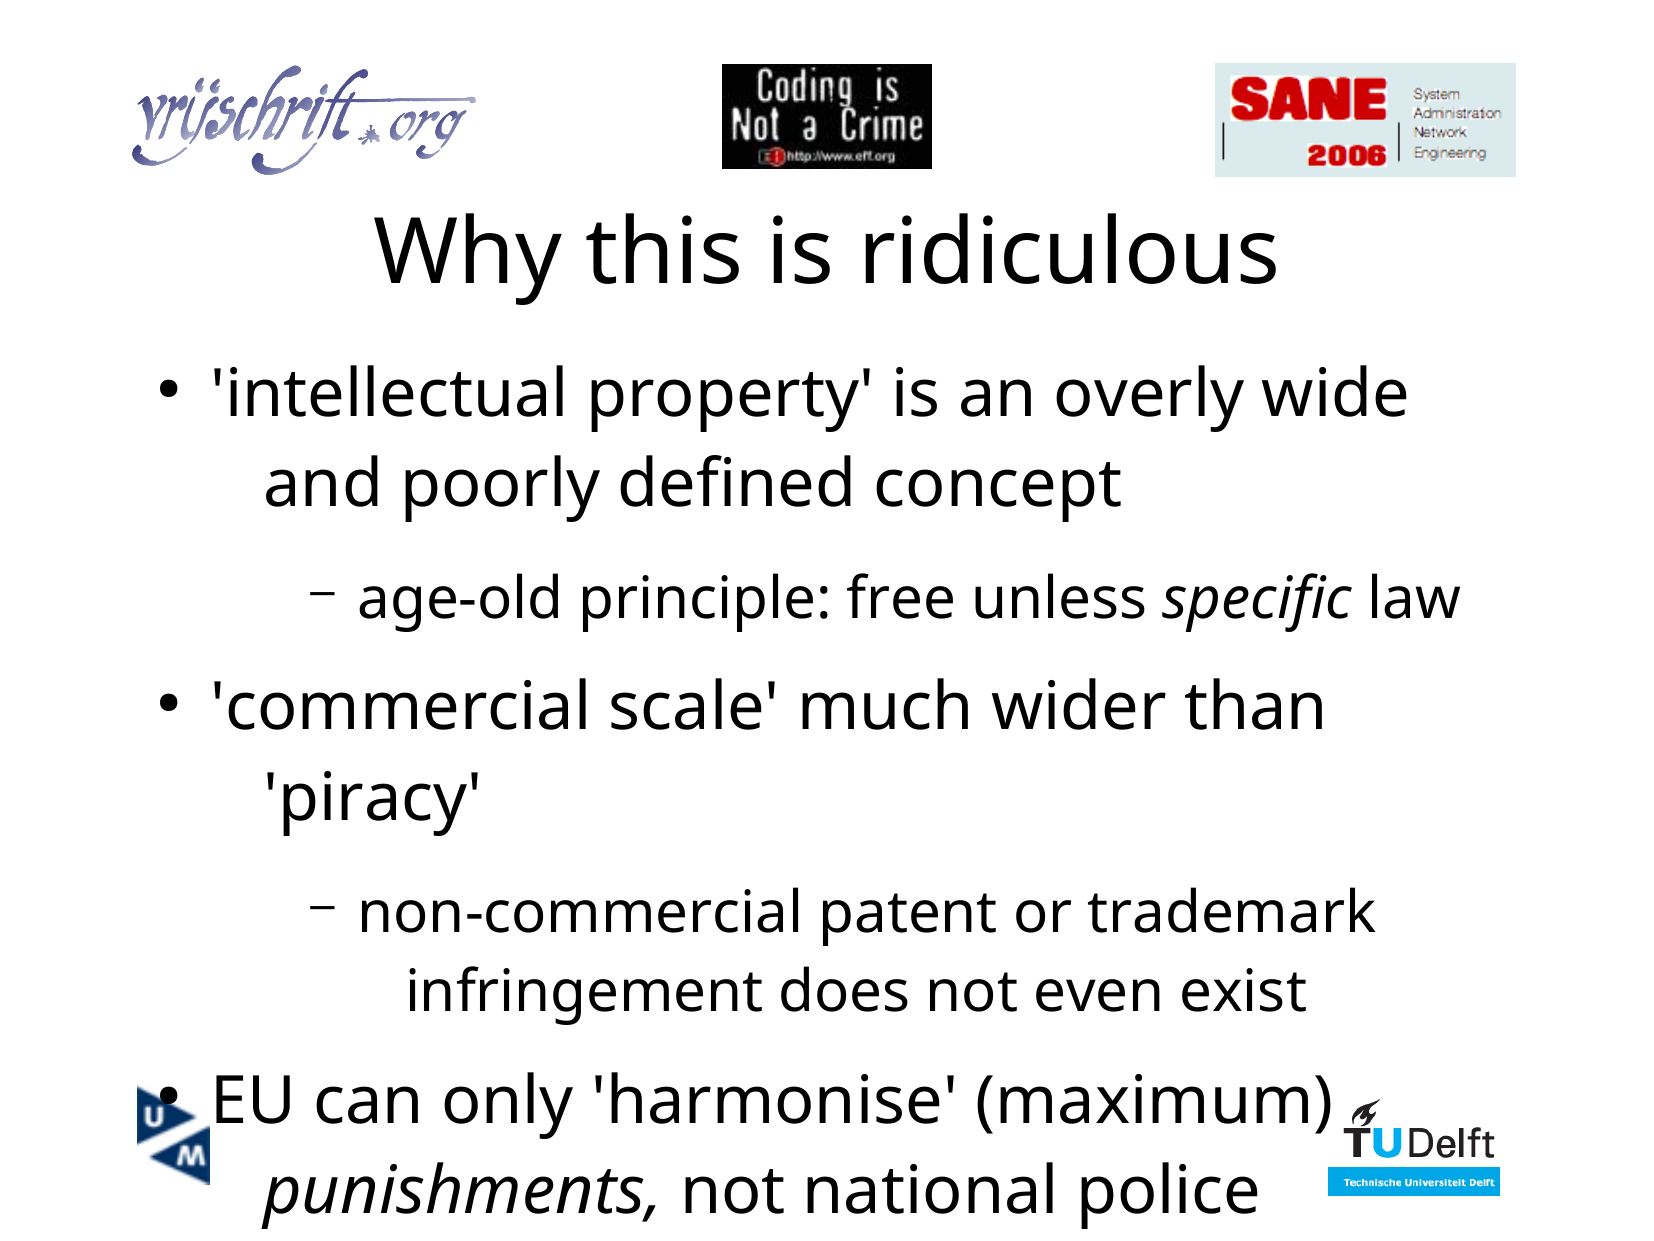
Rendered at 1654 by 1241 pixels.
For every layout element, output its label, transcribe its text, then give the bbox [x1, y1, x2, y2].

picture [722, 64, 932, 144]
picture [1215, 63, 1516, 144]
title Why this is ridiculous [121, 144, 1534, 344]
list 'intellectual property' is an overly wide and poorly defined concept age-old principle: free unless specific law 'commercial scale' much wider than 'piracy' non-commercial patent or trademark infringement does not even exist EU can only 'harmonise' (maximum) punishments, not national police priorities no 'subsidies' for Micro$oft [121, 344, 1534, 1188]
